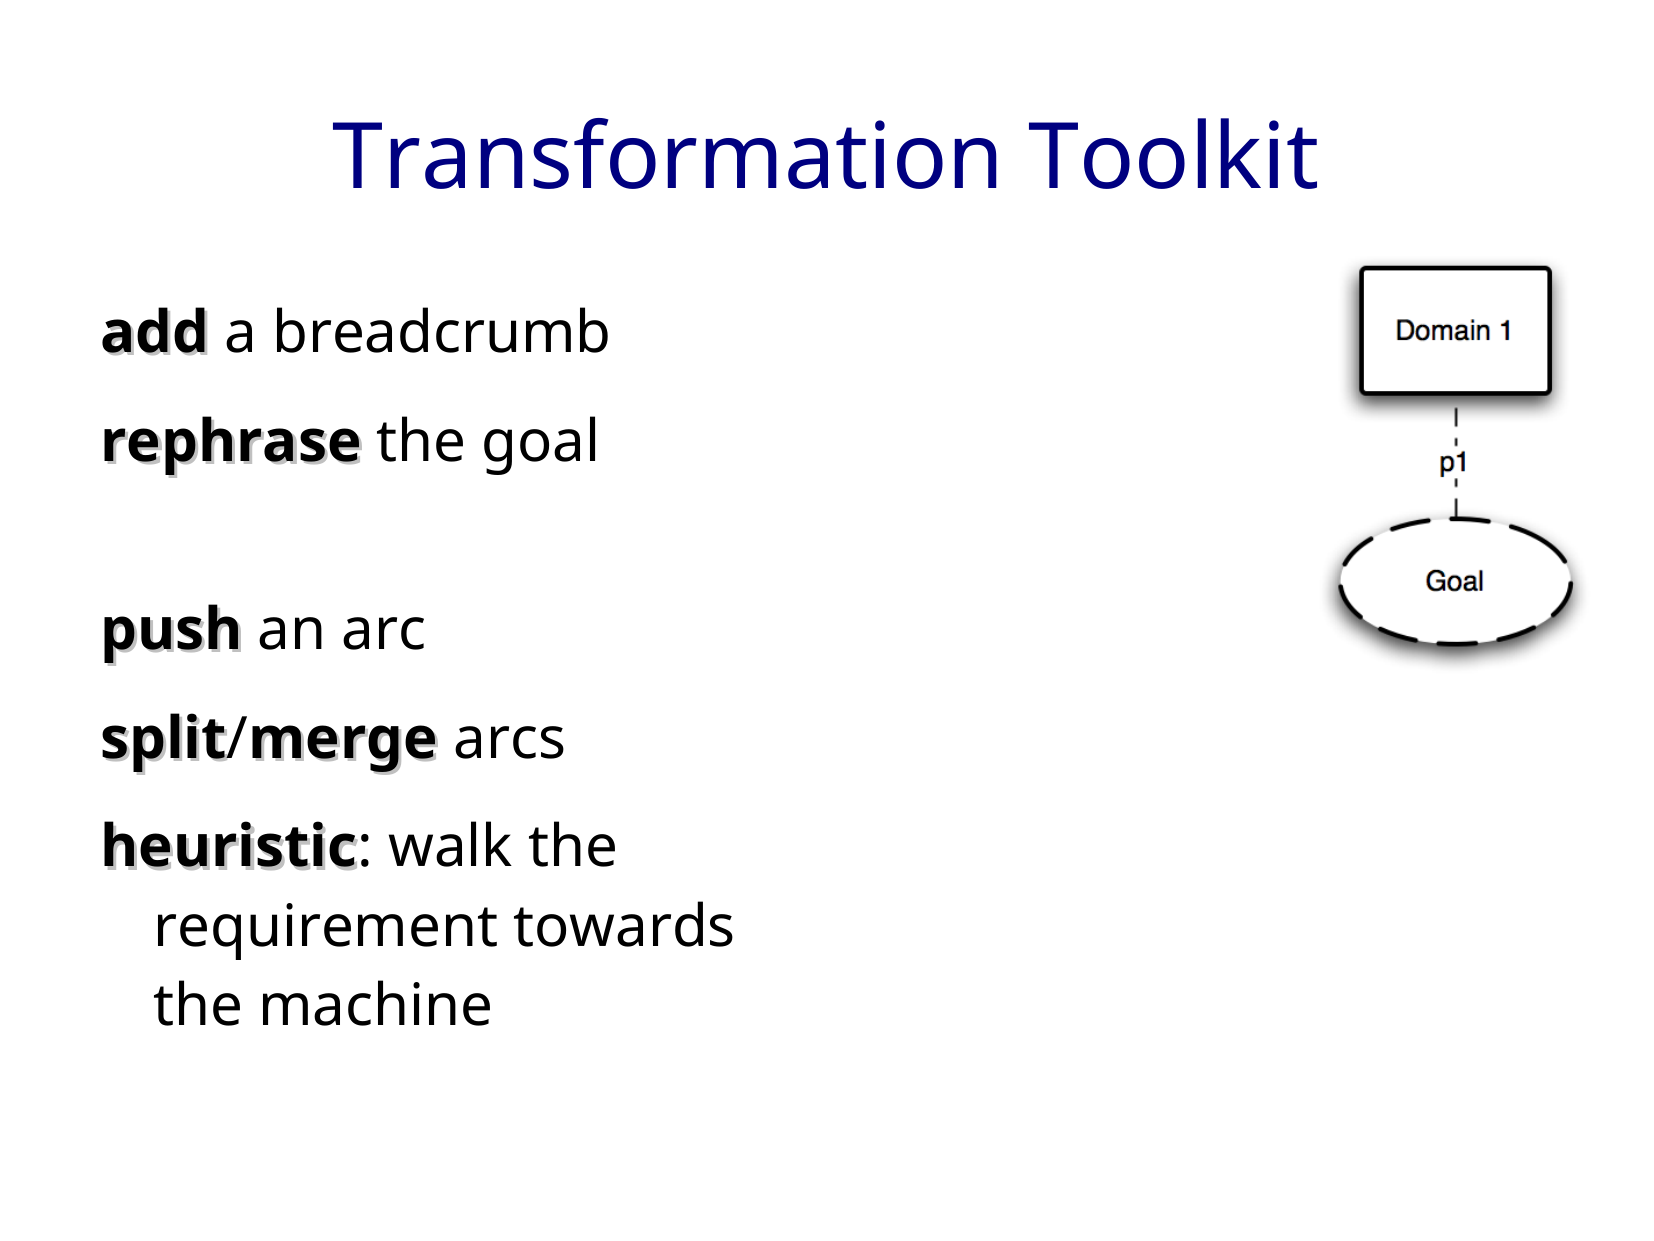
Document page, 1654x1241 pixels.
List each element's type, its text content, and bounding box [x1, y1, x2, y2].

picture [1292, 231, 1654, 700]
title Transformation Toolkit [82, 49, 1571, 257]
list add a breadcrumb rephrase the goal push an arc split/merge arcs heuristic: walk the requirement towards the machine [82, 290, 809, 1156]
